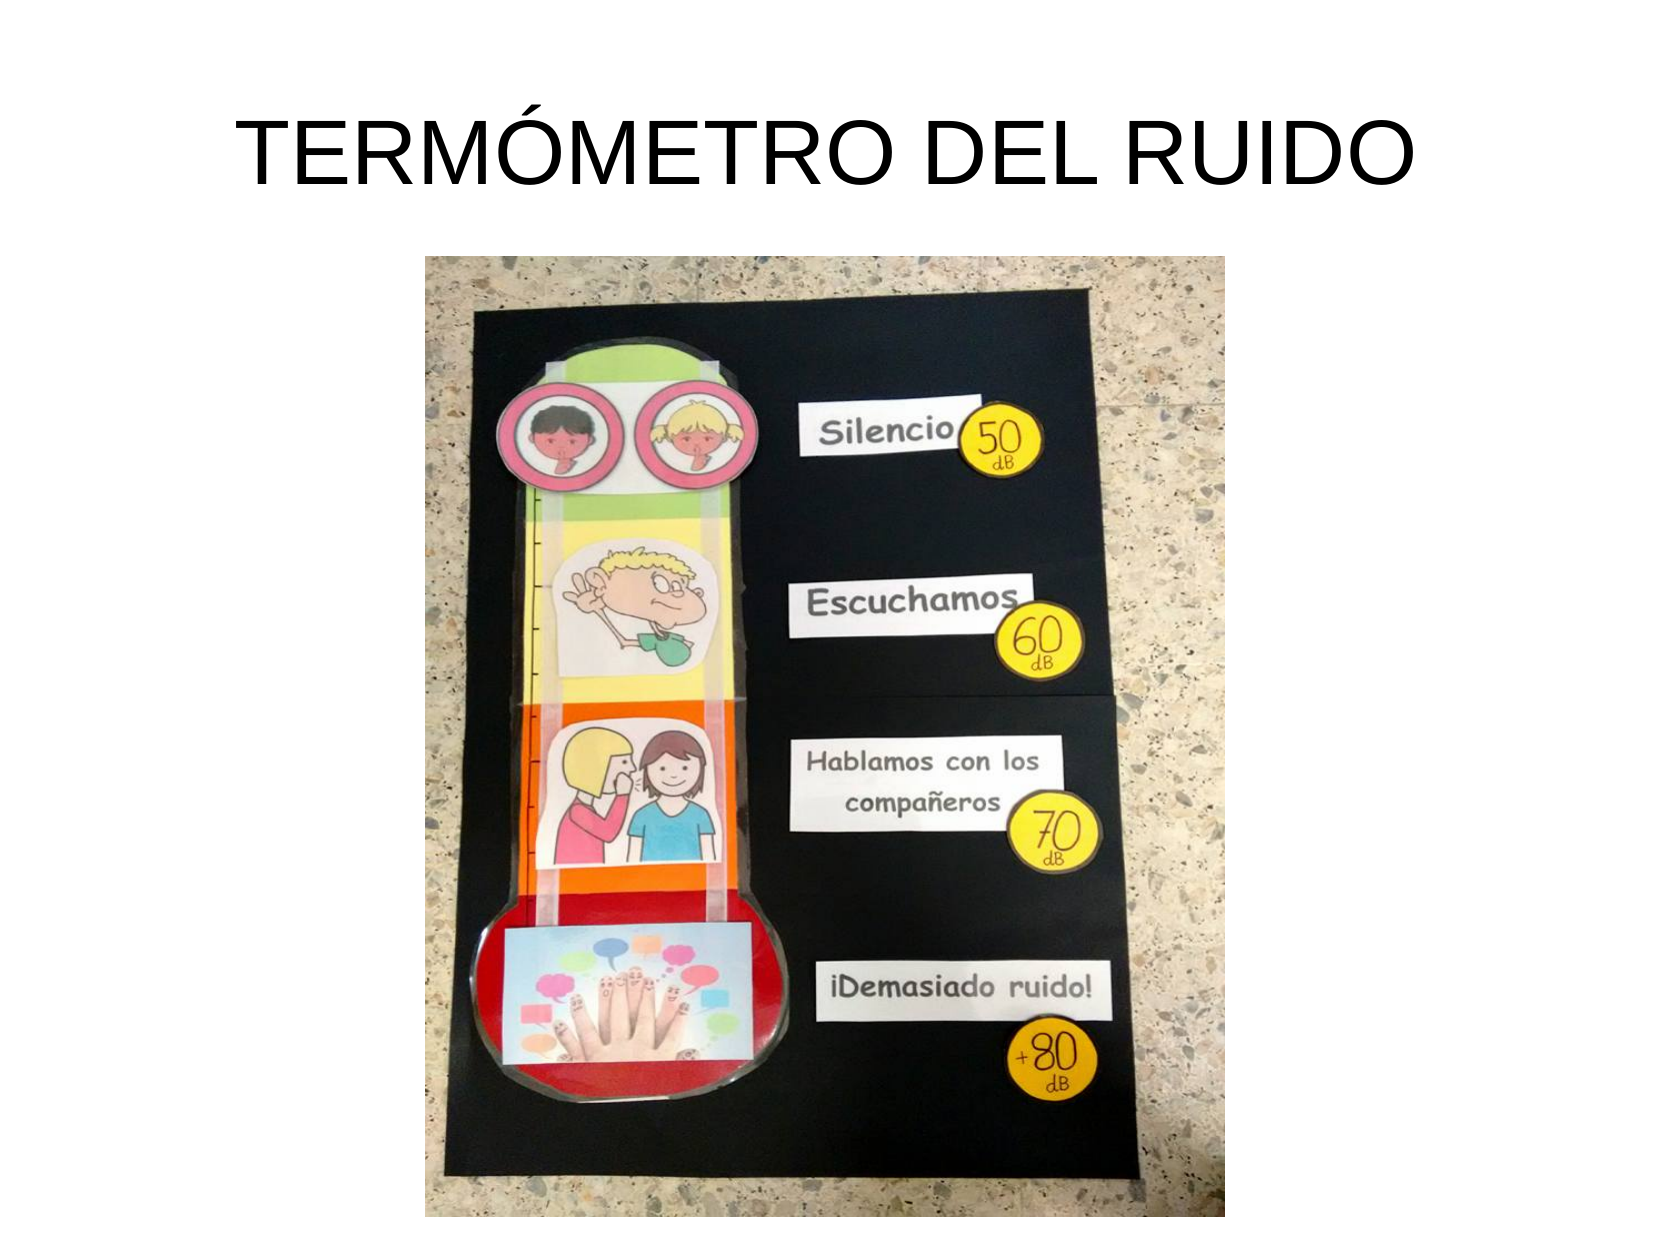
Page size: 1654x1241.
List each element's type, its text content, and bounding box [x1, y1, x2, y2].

title TERMÓMETRO DEL RUIDO [82, 49, 1571, 257]
picture [425, 256, 1225, 1217]
